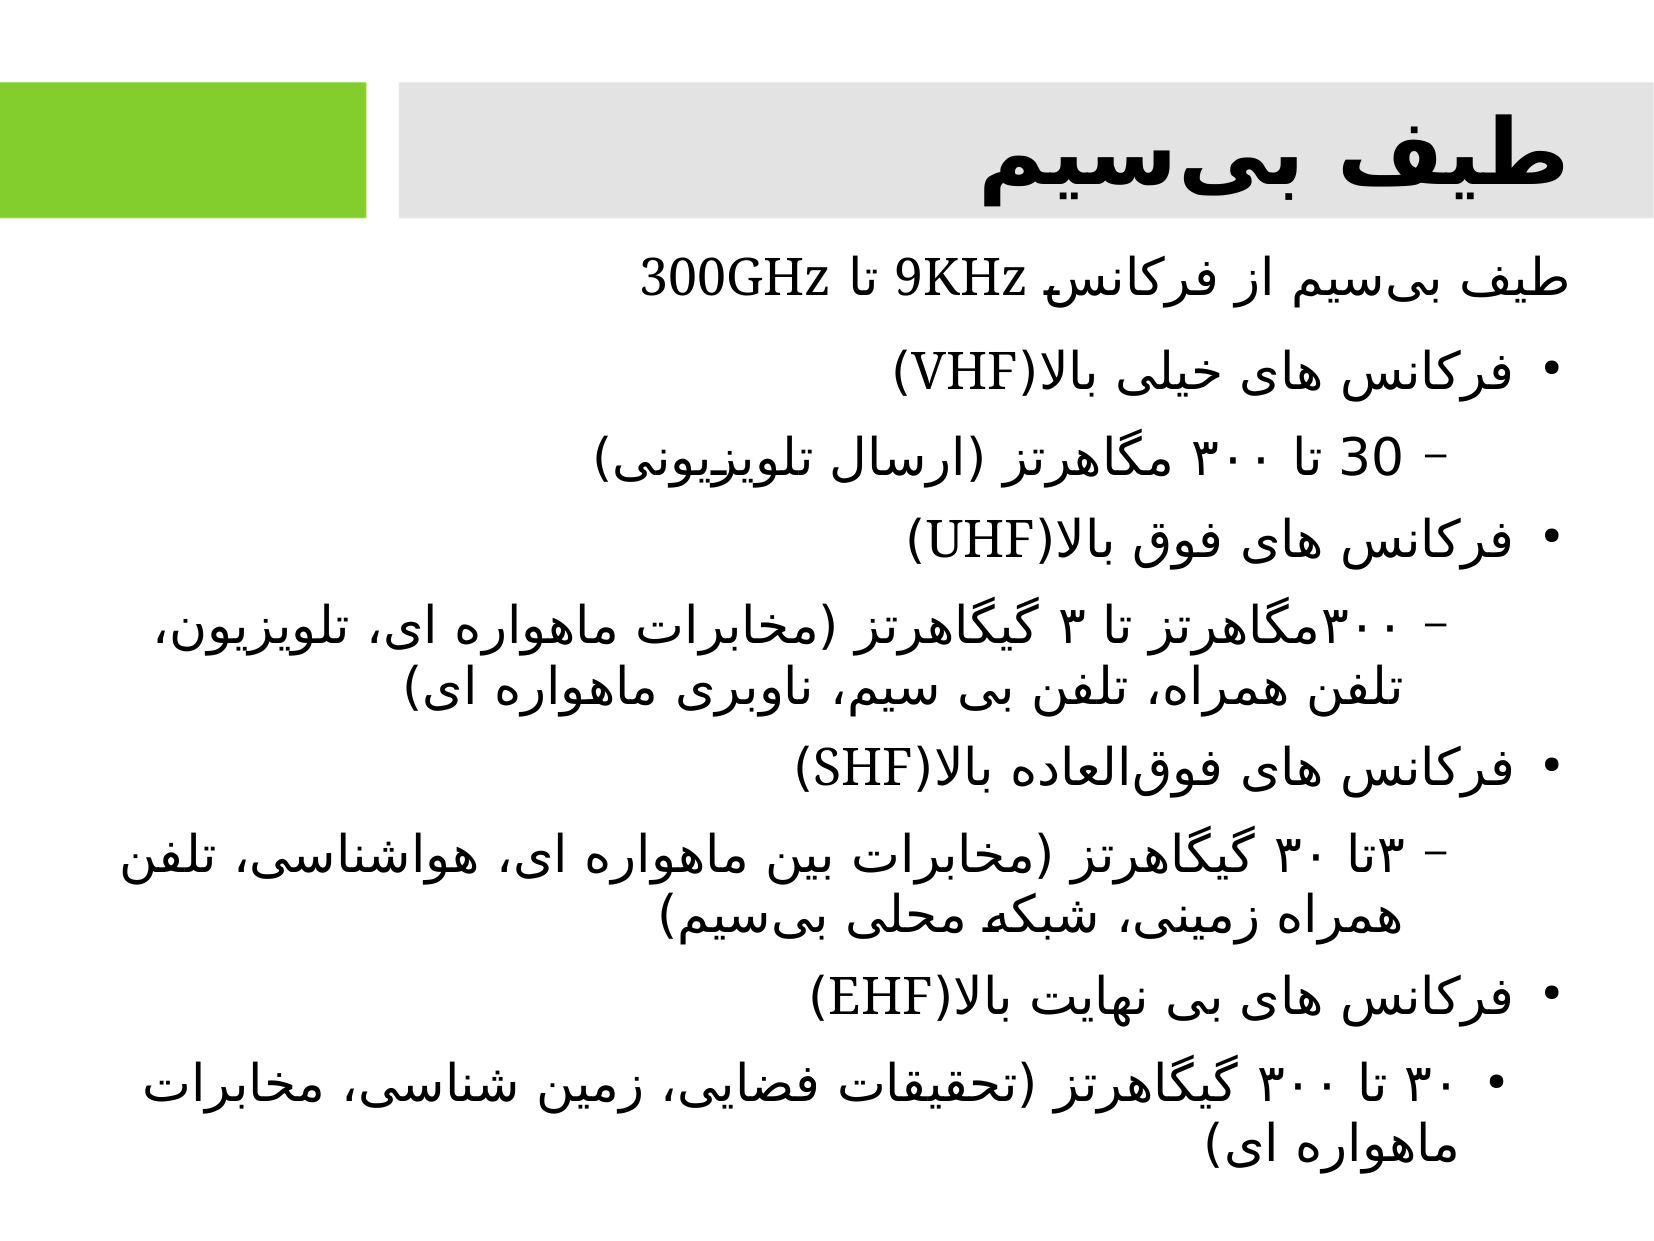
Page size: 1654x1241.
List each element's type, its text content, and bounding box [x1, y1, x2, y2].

list طیف بی‌سیم از فرکانس 9KHz تا 300GHz فرکانس های خیلی بالا(VHF) 30 تا ۳۰۰ مگاهرتز (ارسال تلویزیونی) فرکانس های فوق بالا(UHF) ۳۰۰مگاهرتز تا ۳ گیگاهرتز (مخابرات ماهواره ای، تلویزیون، تلفن همراه، تلفن بی سیم، ناوبری ماهواره ای) فرکانس های فوق‌العاده بالا(SHF) ۳تا ۳۰ گیگاهرتز (مخابرات بین ماهواره ای، هواشناسی، تلفن همراه زمینی، شبکه محلی بی‌سیم) فرکانس های بی نهایت بالا(EHF) ۳۰ تا ۳۰۰ گیگاهرتز (تحقیقات فضایی، زمین شناسی، مخابرات ماهواره ای) [82, 240, 1571, 1182]
picture [0, 0, 1654, 1241]
title طیف بی‌سیم [82, 49, 1571, 240]
